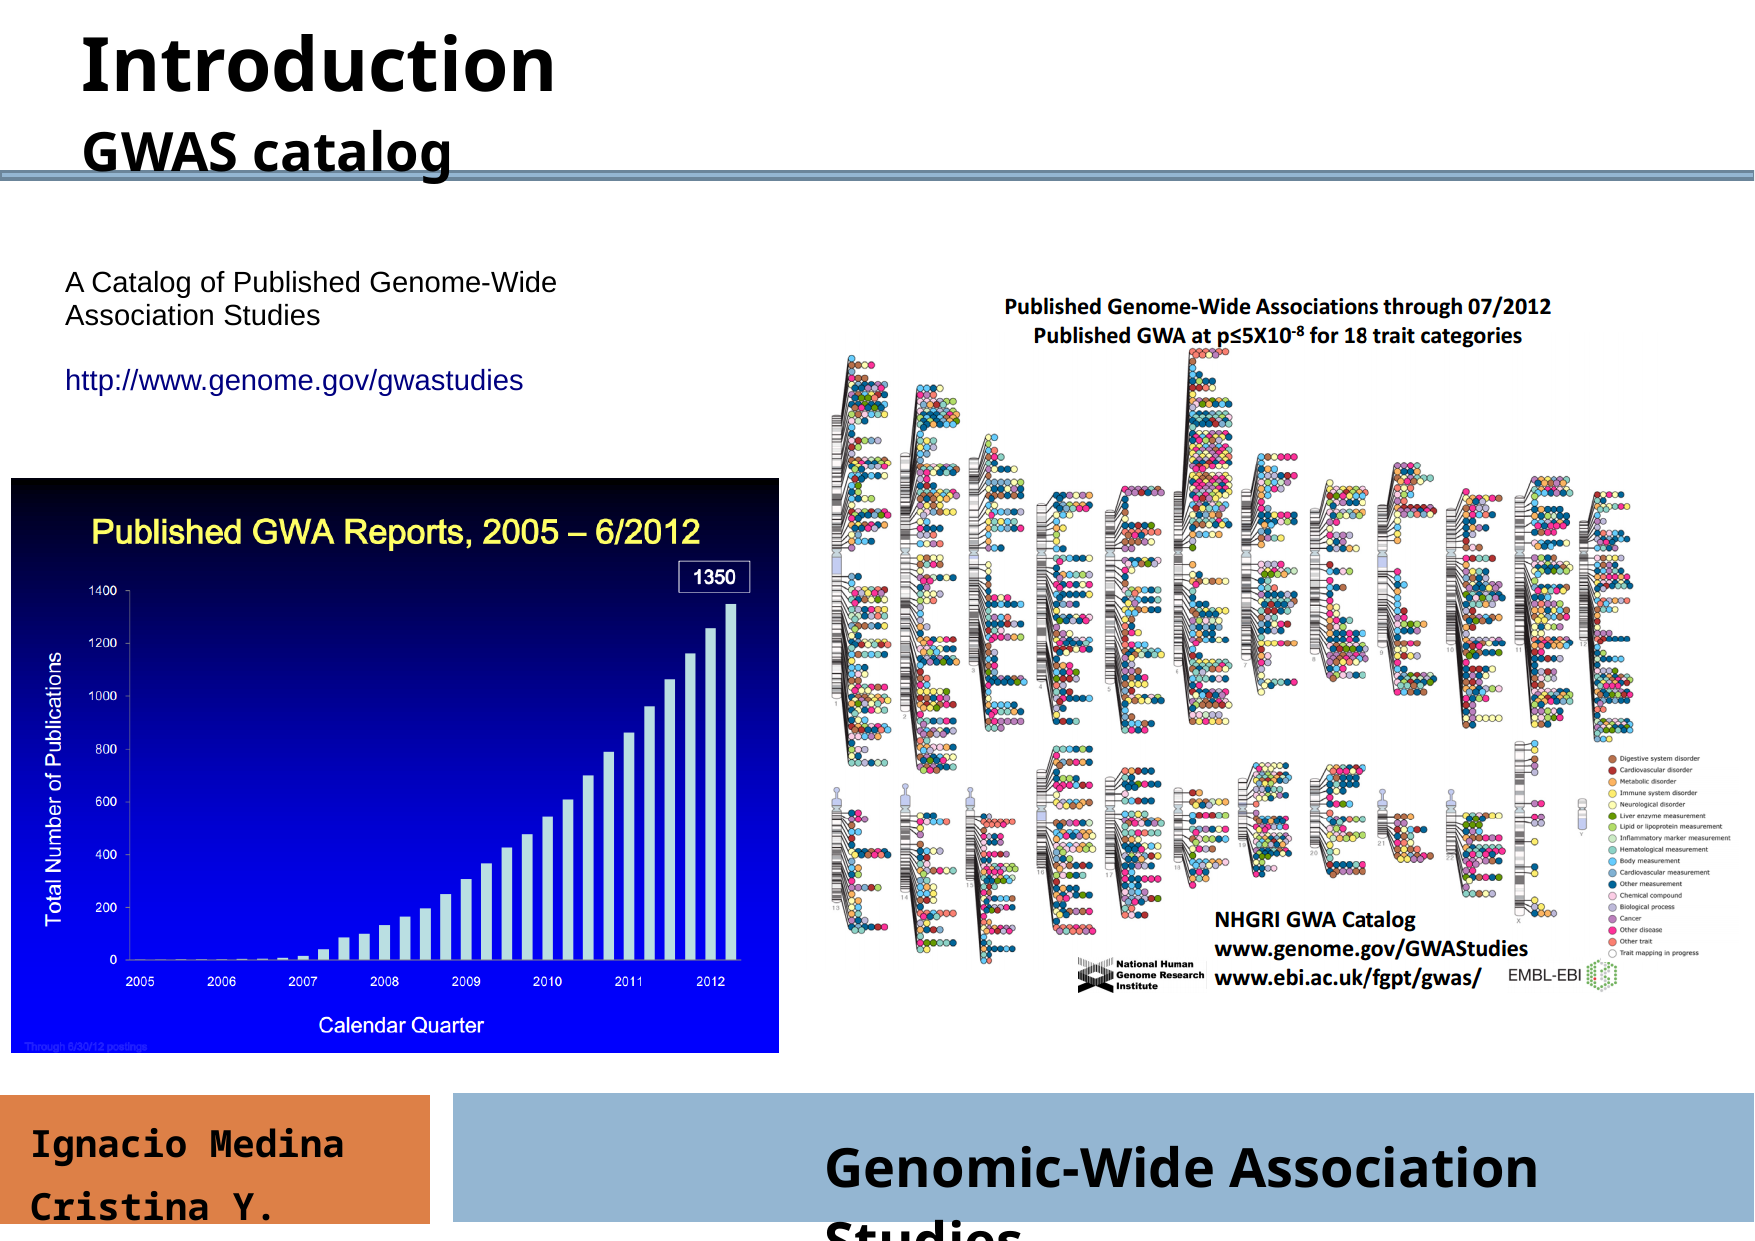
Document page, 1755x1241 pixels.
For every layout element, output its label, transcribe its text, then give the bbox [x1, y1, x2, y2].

text_box Introduction GWAS catalog [67, 3, 1688, 168]
text_box Ignacio Medina Cristina Y. González [15, 1110, 421, 1213]
picture [11, 478, 779, 1053]
text_box A Catalog of Published Genome-Wide Association Studies http://www.genome.gov/gwastudies [50, 258, 592, 405]
picture [802, 288, 1741, 996]
text_box [447, 171, 1754, 179]
text_box Genomic-Wide Association Studies [810, 1122, 1726, 1200]
text_box [0, 171, 441, 179]
